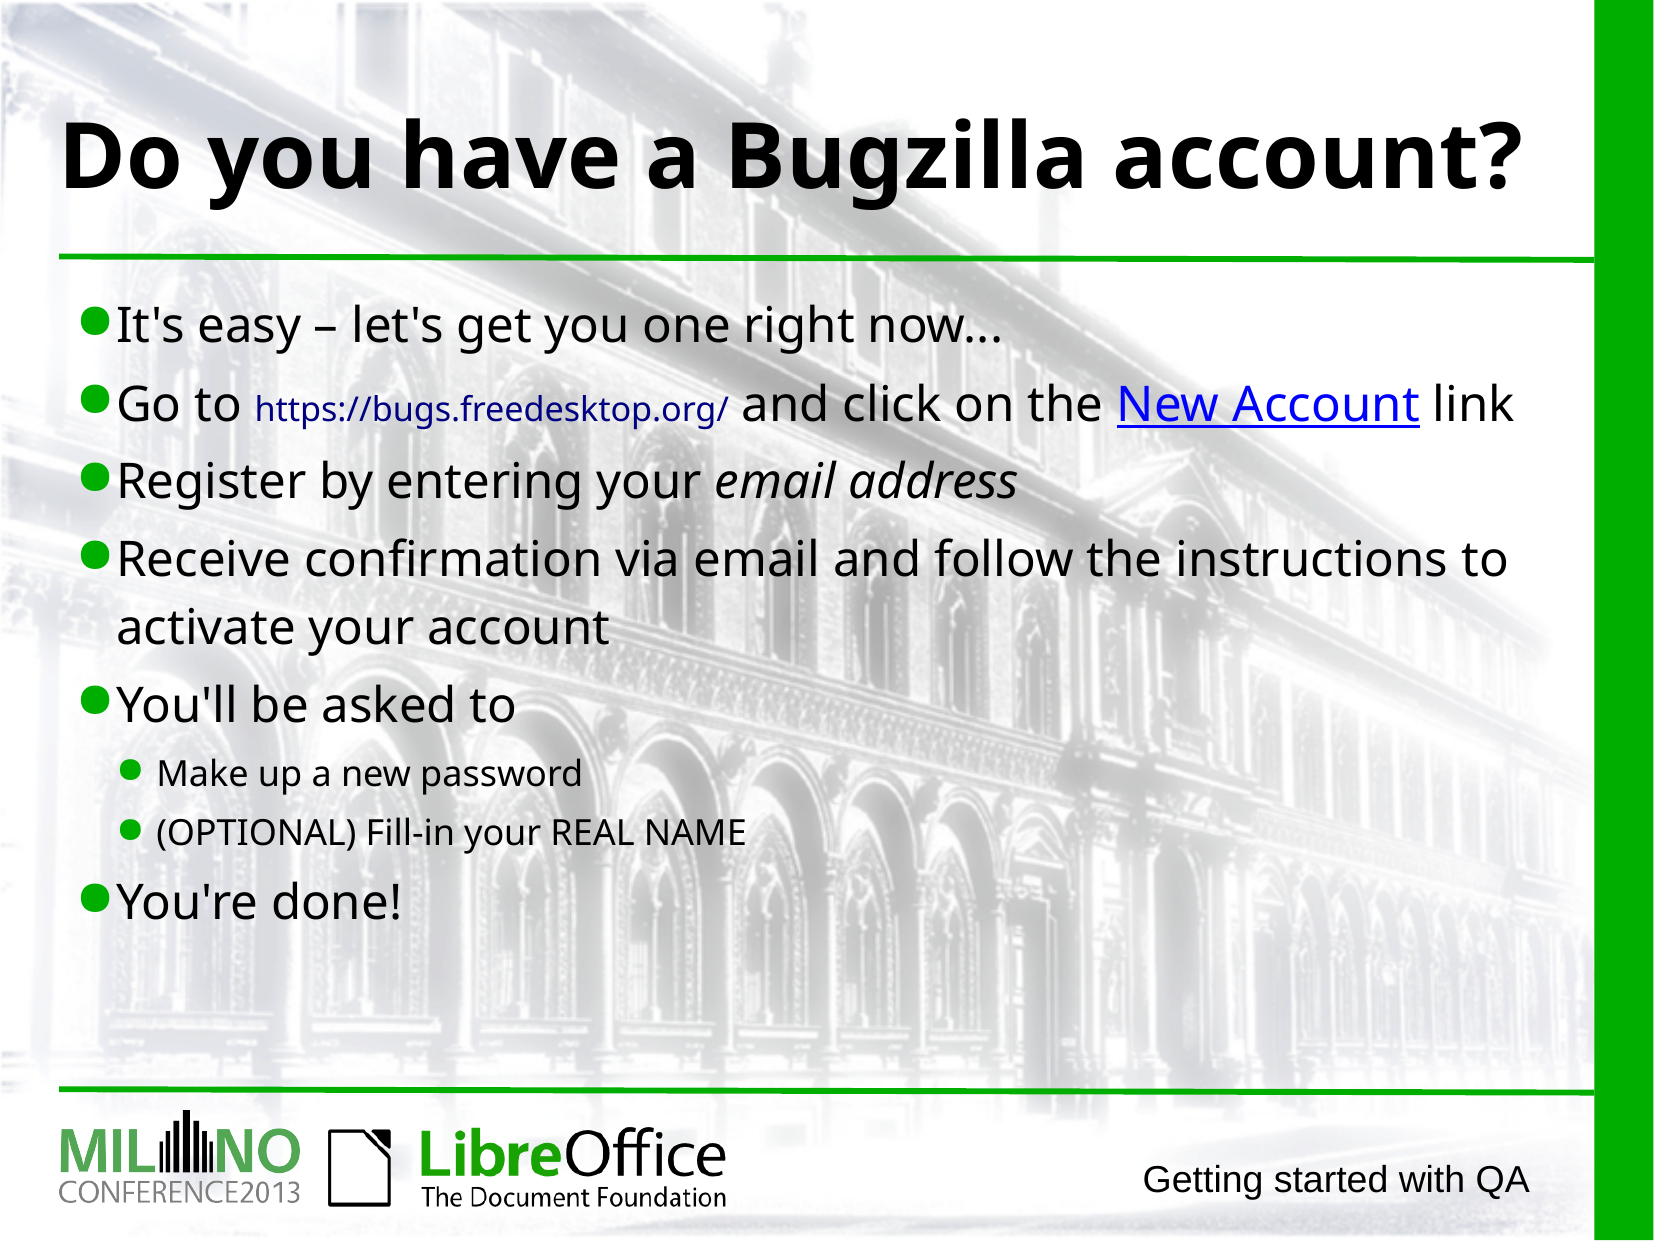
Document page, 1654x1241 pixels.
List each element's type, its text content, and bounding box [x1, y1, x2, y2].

list It's easy – let's get you one right now... Go to https://bugs.freedesktop.org/ and click on the New Account link Register by entering your email address Receive confirmation via email and follow the instructions to activate your account You'll be asked to Make up a new password (OPTIONAL) Fill-in your REAL NAME You're done! [35, 290, 1524, 1010]
picture [0, 1, 1594, 1241]
title Do you have a Bugzilla account? [59, 49, 1548, 257]
